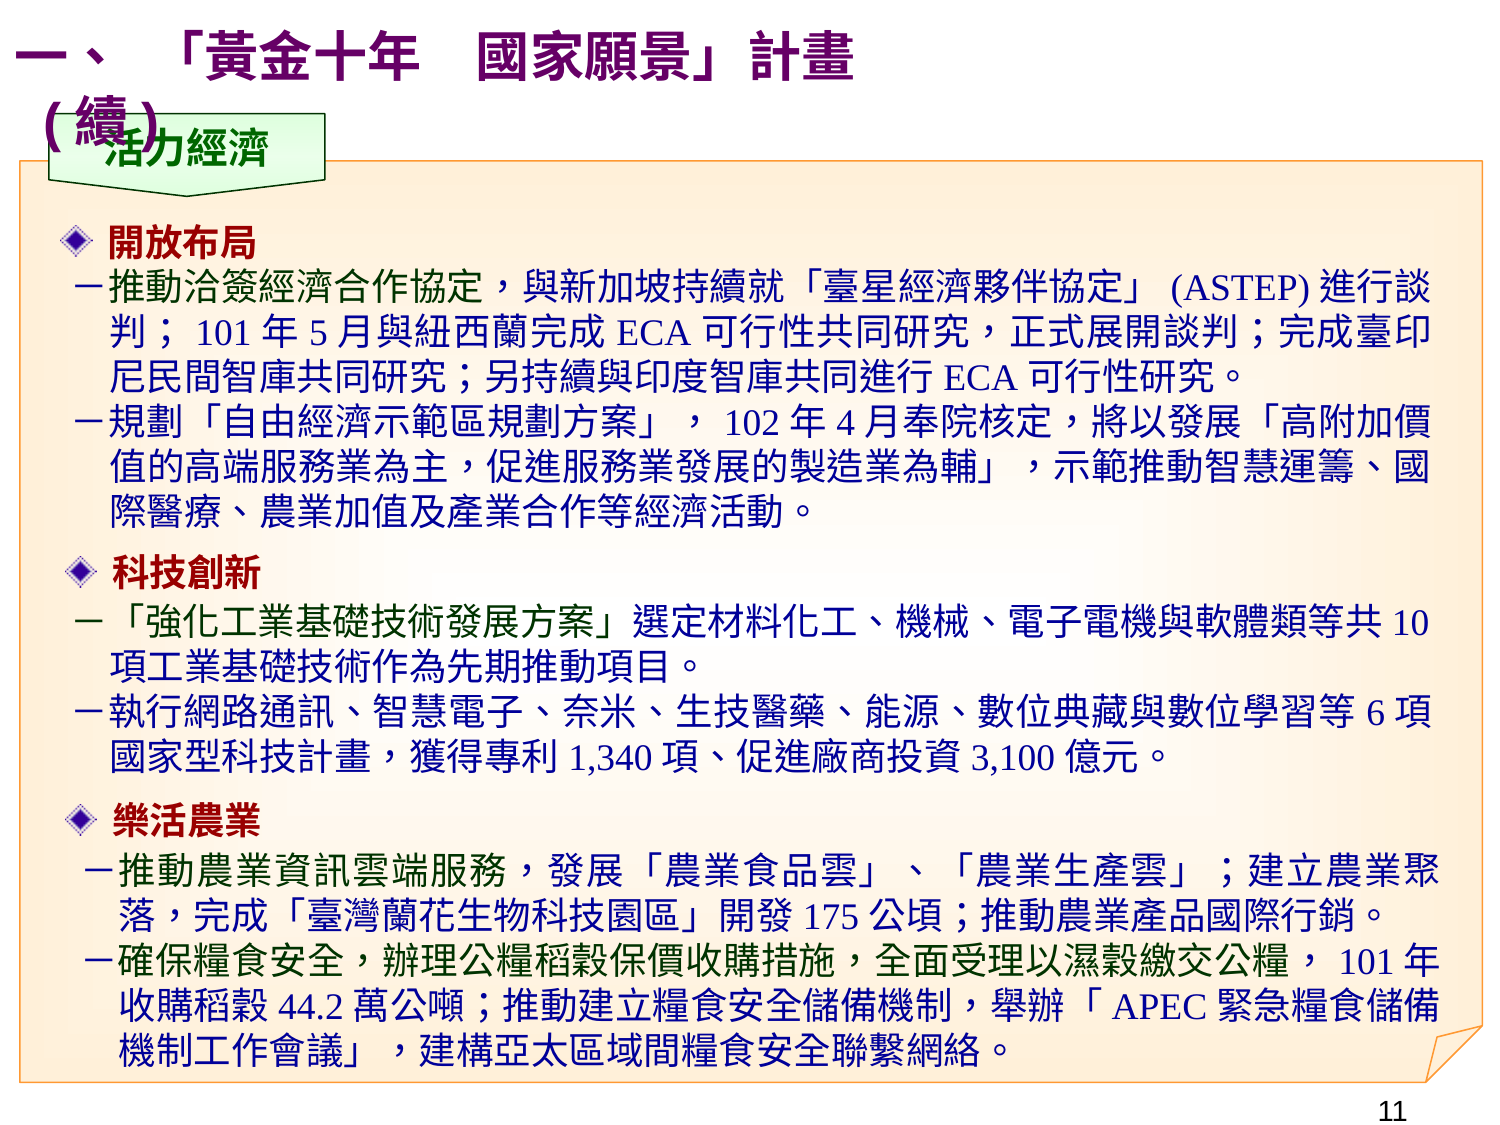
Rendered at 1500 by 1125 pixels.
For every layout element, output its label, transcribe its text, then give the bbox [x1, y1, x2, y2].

text_box 開放布局 [227, 243, 250, 255]
text_box 開放布局 [161, 241, 169, 255]
text_box －推動農業資訊雲端服務，發展「農業食品雲」、「農業生產雲」；建立農業聚落，完成「臺灣蘭花生物科技園區」開發175公頃；推動農業產品國際行銷。 －確保糧食安全，辦理公糧稻穀保價收購措施，全面受理以濕穀繳交公糧，101年收購稻穀44.2萬公噸；推動建立糧食安全儲備機制，舉辦「APEC緊急糧食儲備機制工作會議」，建構亞太區域間糧食安全聯繫網絡。 [64, 839, 1457, 1083]
text_box －「強化工業基礎技術發展方案」選定材料化工、機械、電子電機與軟體類等共10項工業基礎技術作為先期推動項目。 －執行網路通訊、智慧電子、奈米、生技醫藥、能源、數位典藏與數位學習等6項國家型科技計畫，獲得專利1,340項、促進廠商投資3,100億元。 [55, 590, 1447, 787]
text_box －推動洽簽經濟合作協定，與新加坡持續就「臺星經濟夥伴協定」(ASTEP)進行談判；101年5月與紐西蘭完成ECA可行性共同研究，正式展開談判；完成臺印尼民間智庫共同研究；另持續與印度智庫共同進行ECA可行性研究。 －規劃「自由經濟示範區規劃方案」，102年4月奉院核定，將以發展「高附加價值的高端服務業為主，促進服務業發展的製造業為輔」，示範推動智慧運籌、國際醫療、農業加值及產業合作等經濟活動。 [55, 255, 1447, 544]
text_box 活力經濟 [48, 113, 325, 197]
text_box 科技創新 [50, 539, 1461, 610]
text_box 10 [1362, 1084, 1500, 1125]
text_box 一、 「黃金十年 國家願景」計畫(續) [14, 22, 951, 109]
text_box [19, 160, 1483, 1083]
text_box 開放布局 [46, 208, 1456, 279]
text_box 樂活農業 [50, 787, 1461, 858]
